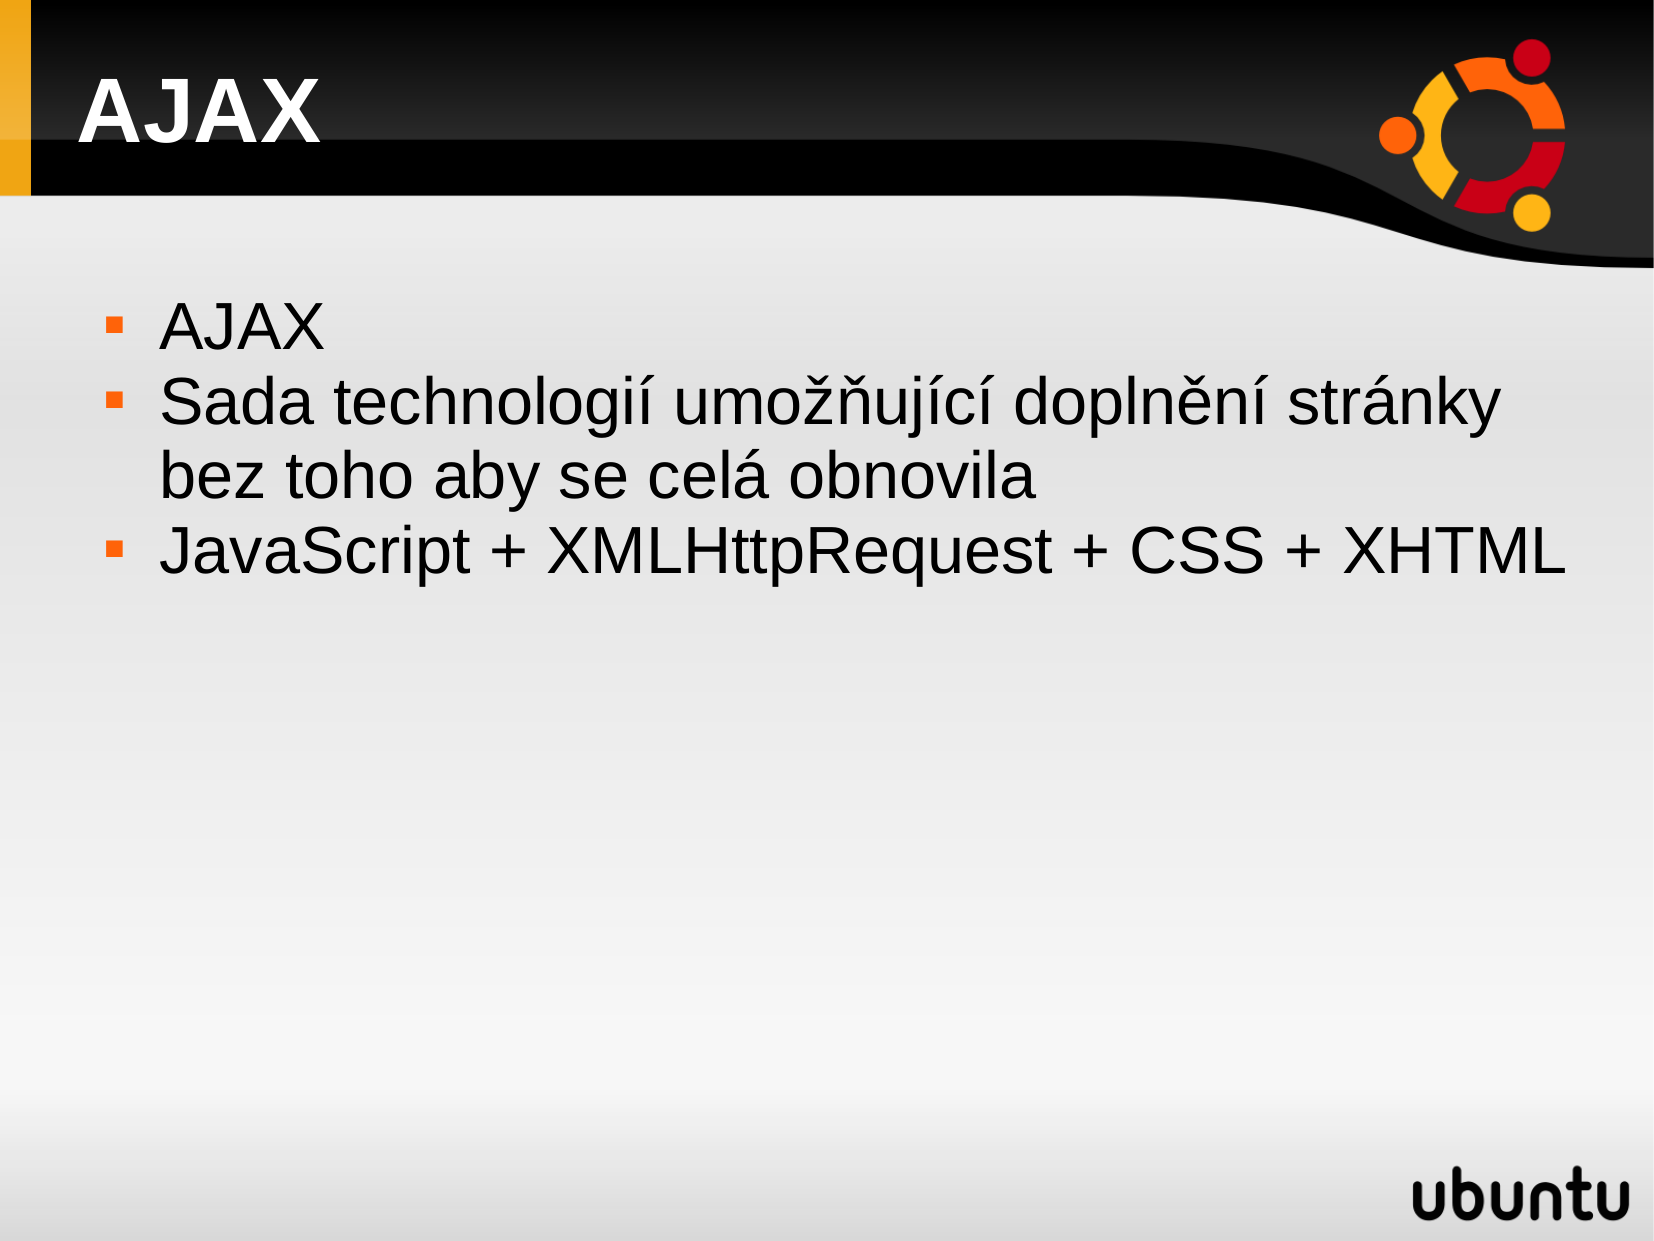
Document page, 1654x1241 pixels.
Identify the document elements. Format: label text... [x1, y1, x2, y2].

picture [0, 0, 1654, 1241]
title AJAX [76, 14, 1565, 207]
list AJAX Sada technologií umožňující doplnění stránky bez toho aby se celá obnovila JavaScript + XMLHttpRequest + CSS + XHTML [88, 288, 1577, 1093]
